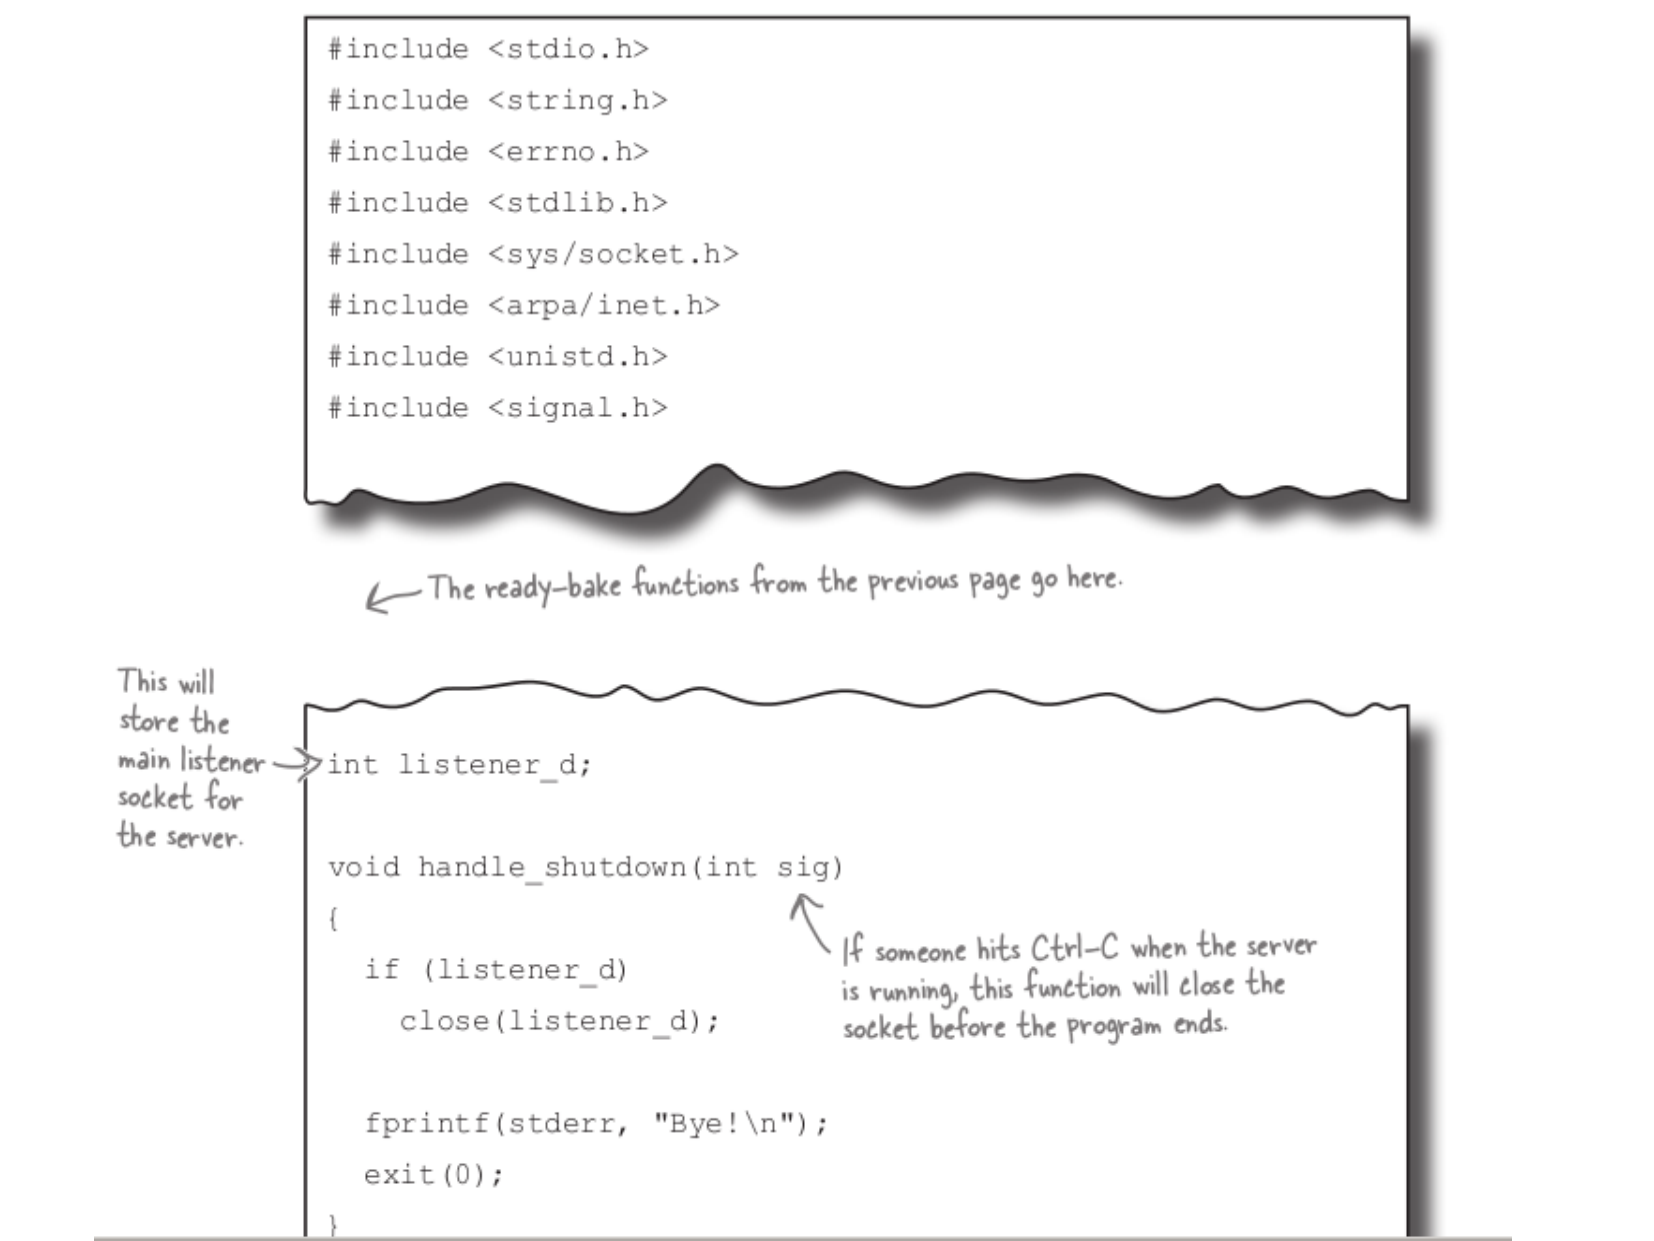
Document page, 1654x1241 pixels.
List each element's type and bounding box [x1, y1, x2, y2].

picture [94, 0, 1512, 1241]
